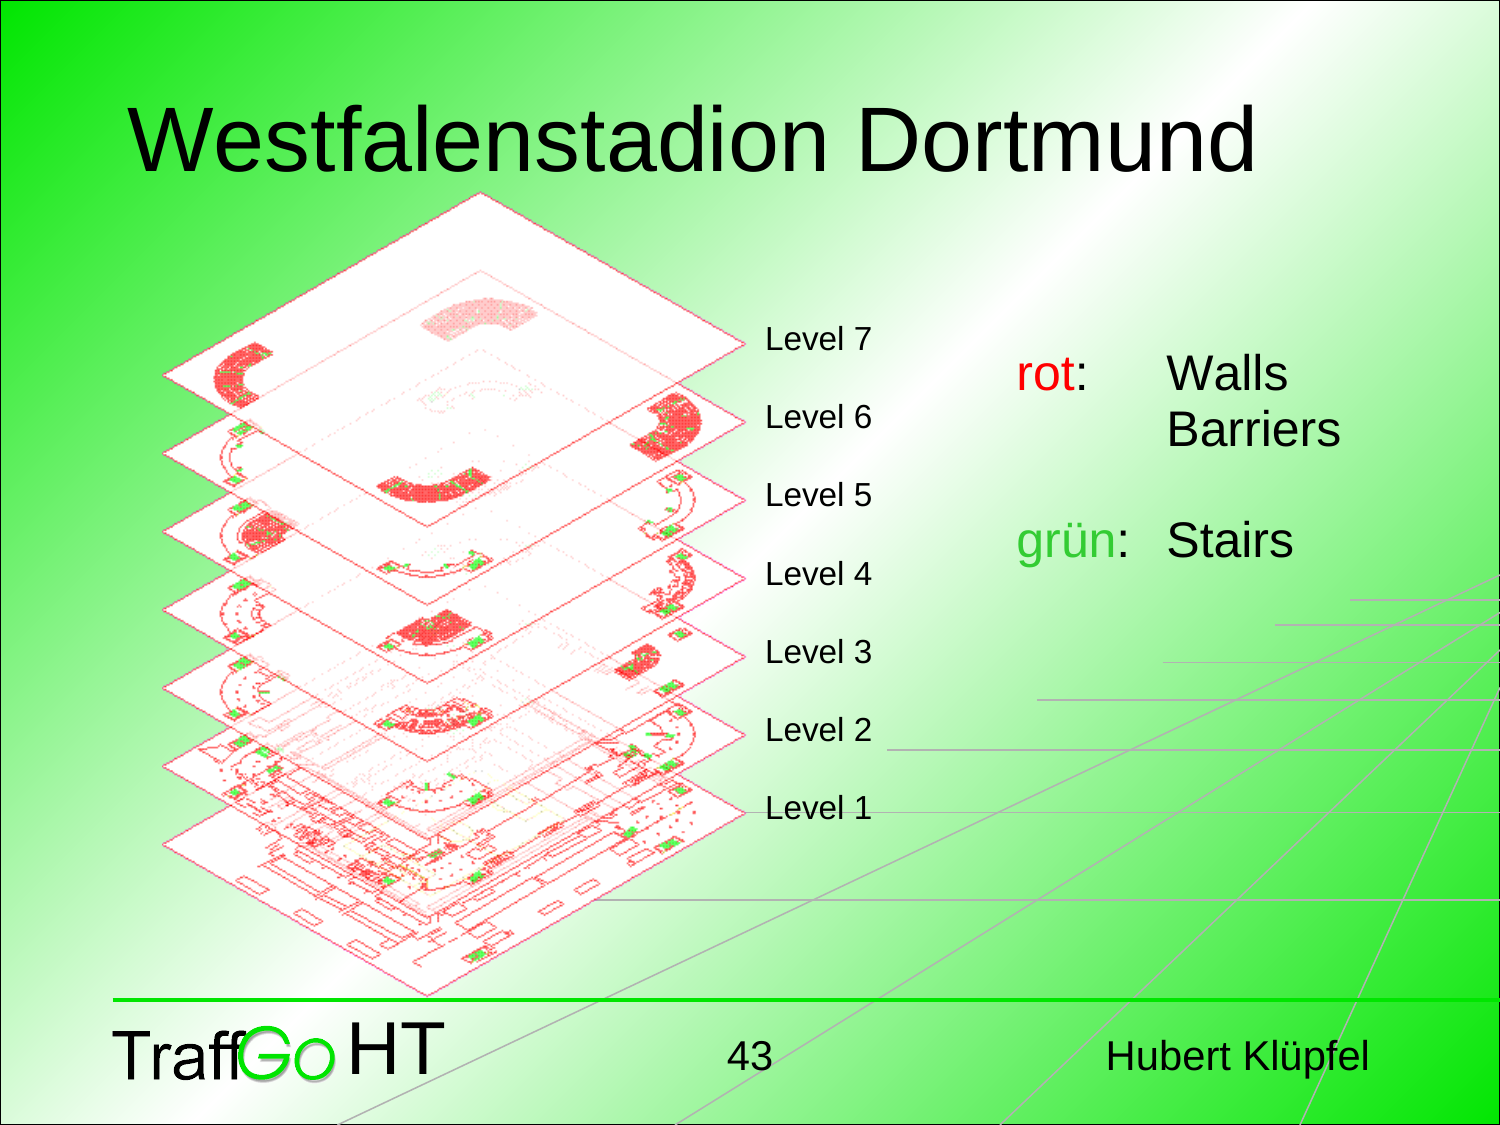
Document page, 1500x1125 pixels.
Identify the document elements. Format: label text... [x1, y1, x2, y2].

text_box Level 7 [750, 312, 888, 365]
text_box Level 1 [750, 782, 888, 835]
text_box Level 4 [750, 547, 888, 600]
picture [162, 187, 754, 999]
text_box Level 6 [750, 390, 888, 444]
picture [112, 1024, 338, 1085]
text_box Level 3 [750, 625, 888, 679]
title Westfalenstadion Dortmund [112, 77, 1388, 203]
text_box Level 2 [750, 703, 888, 757]
text_box Level 5 [750, 469, 888, 522]
text_box rot: Walls Barriers grün: Stairs [1001, 337, 1357, 577]
